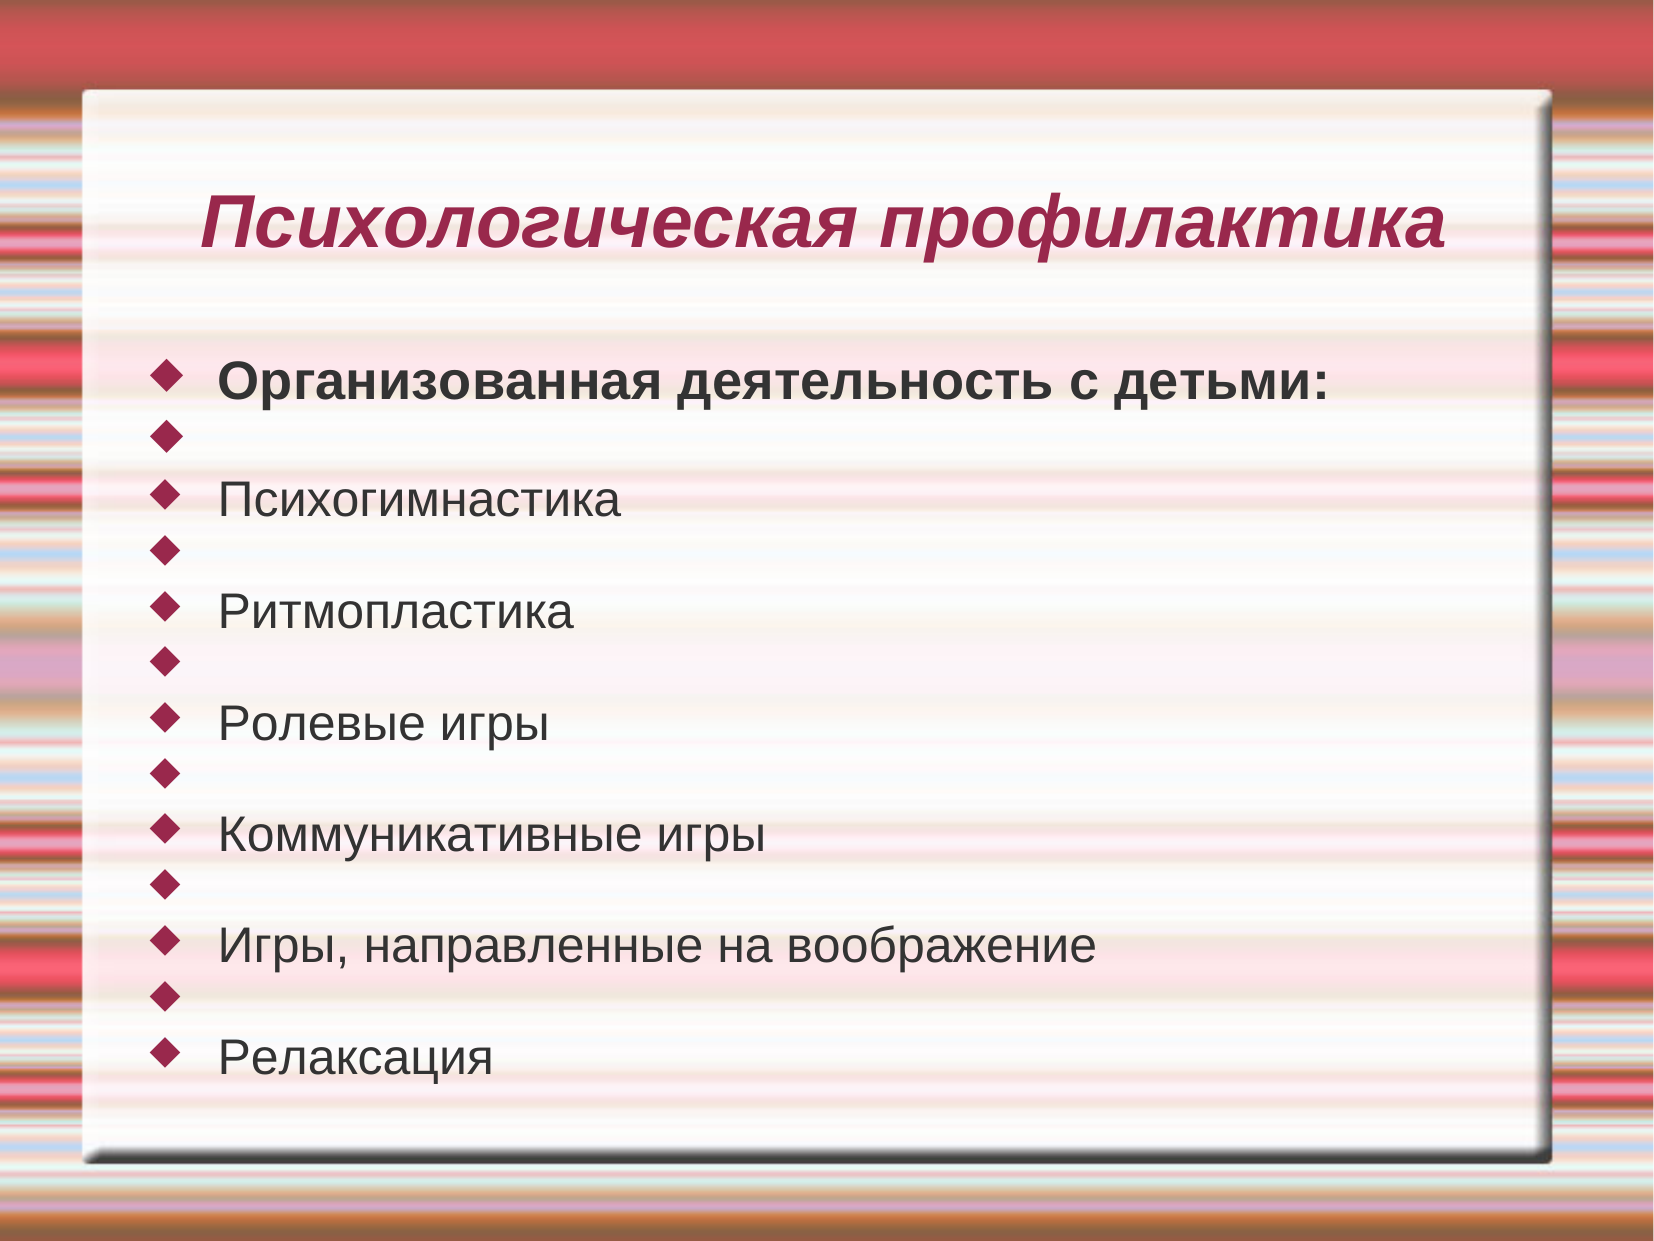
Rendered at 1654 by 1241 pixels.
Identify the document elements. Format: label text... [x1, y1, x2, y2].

title Психологическая профилактика [118, 118, 1531, 326]
picture [0, 0, 1654, 1241]
list Организованная деятельность с детьми: Психогимнастика Ритмопластика Ролевые игры Коммуникативные игры Игры, направленные на воображение Релаксация [134, 350, 1516, 1144]
